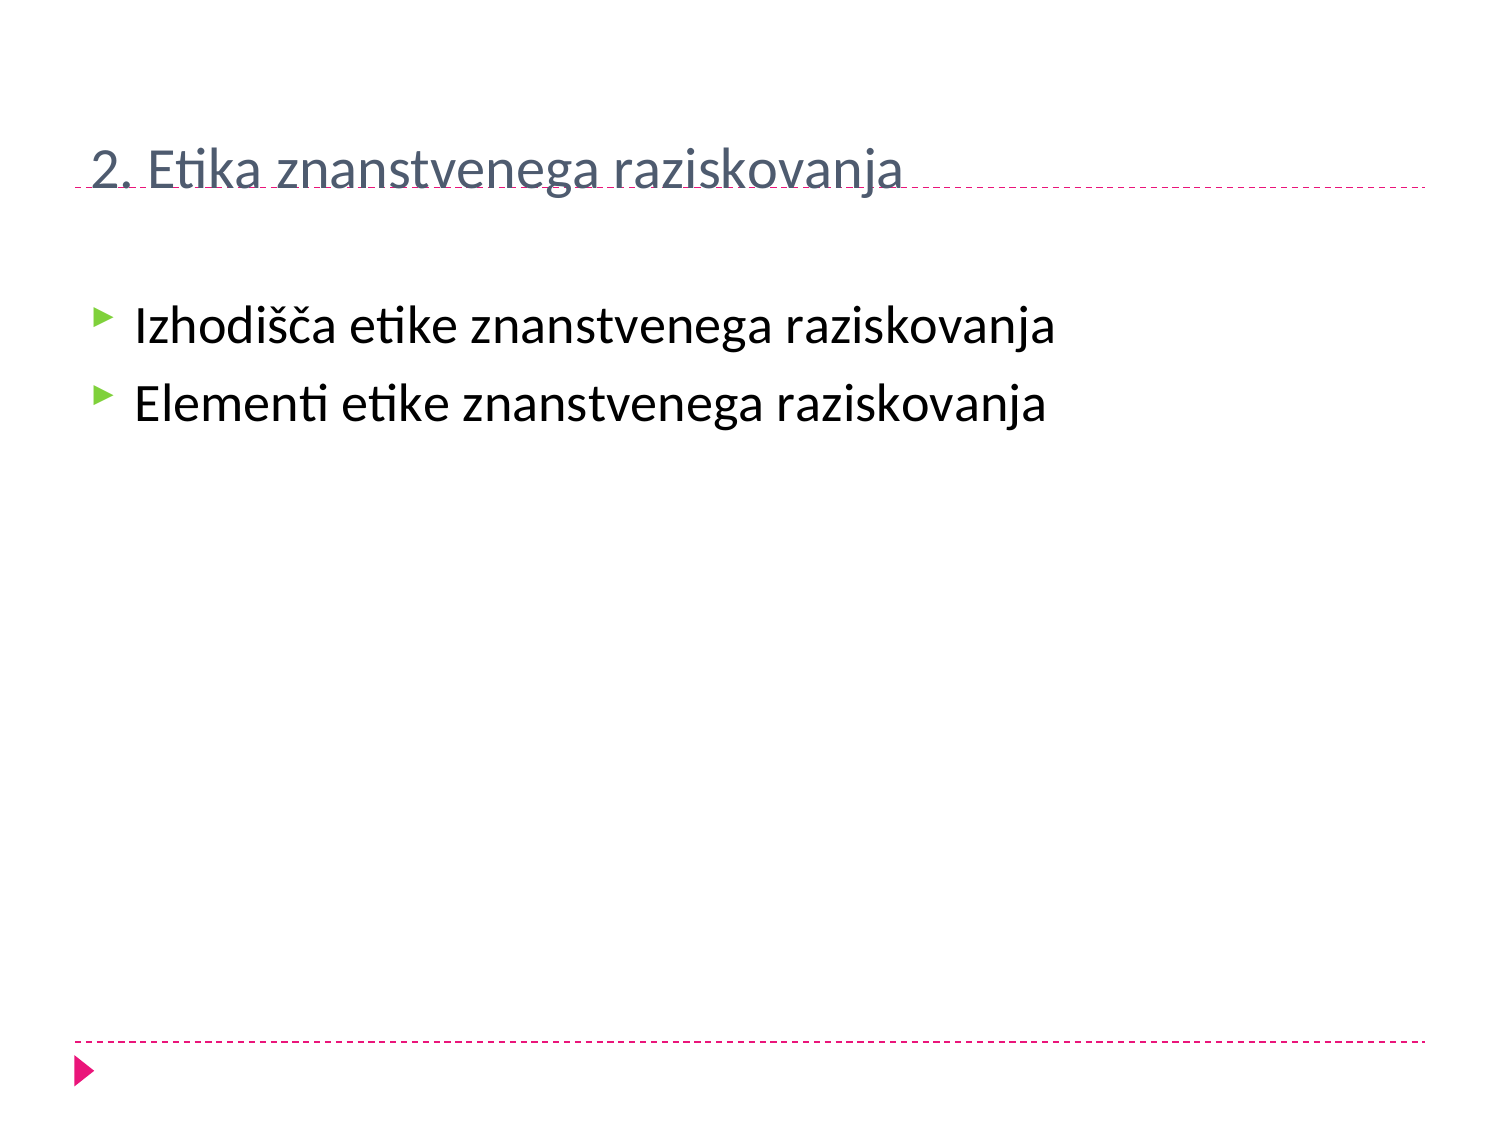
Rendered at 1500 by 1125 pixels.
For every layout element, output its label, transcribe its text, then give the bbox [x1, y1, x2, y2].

list Izhodišča etike znanstvenega raziskovanja Elementi etike znanstvenega raziskovanja [75, 281, 1426, 750]
title 2. Etika znanstvenega raziskovanja [74, 0, 1313, 209]
